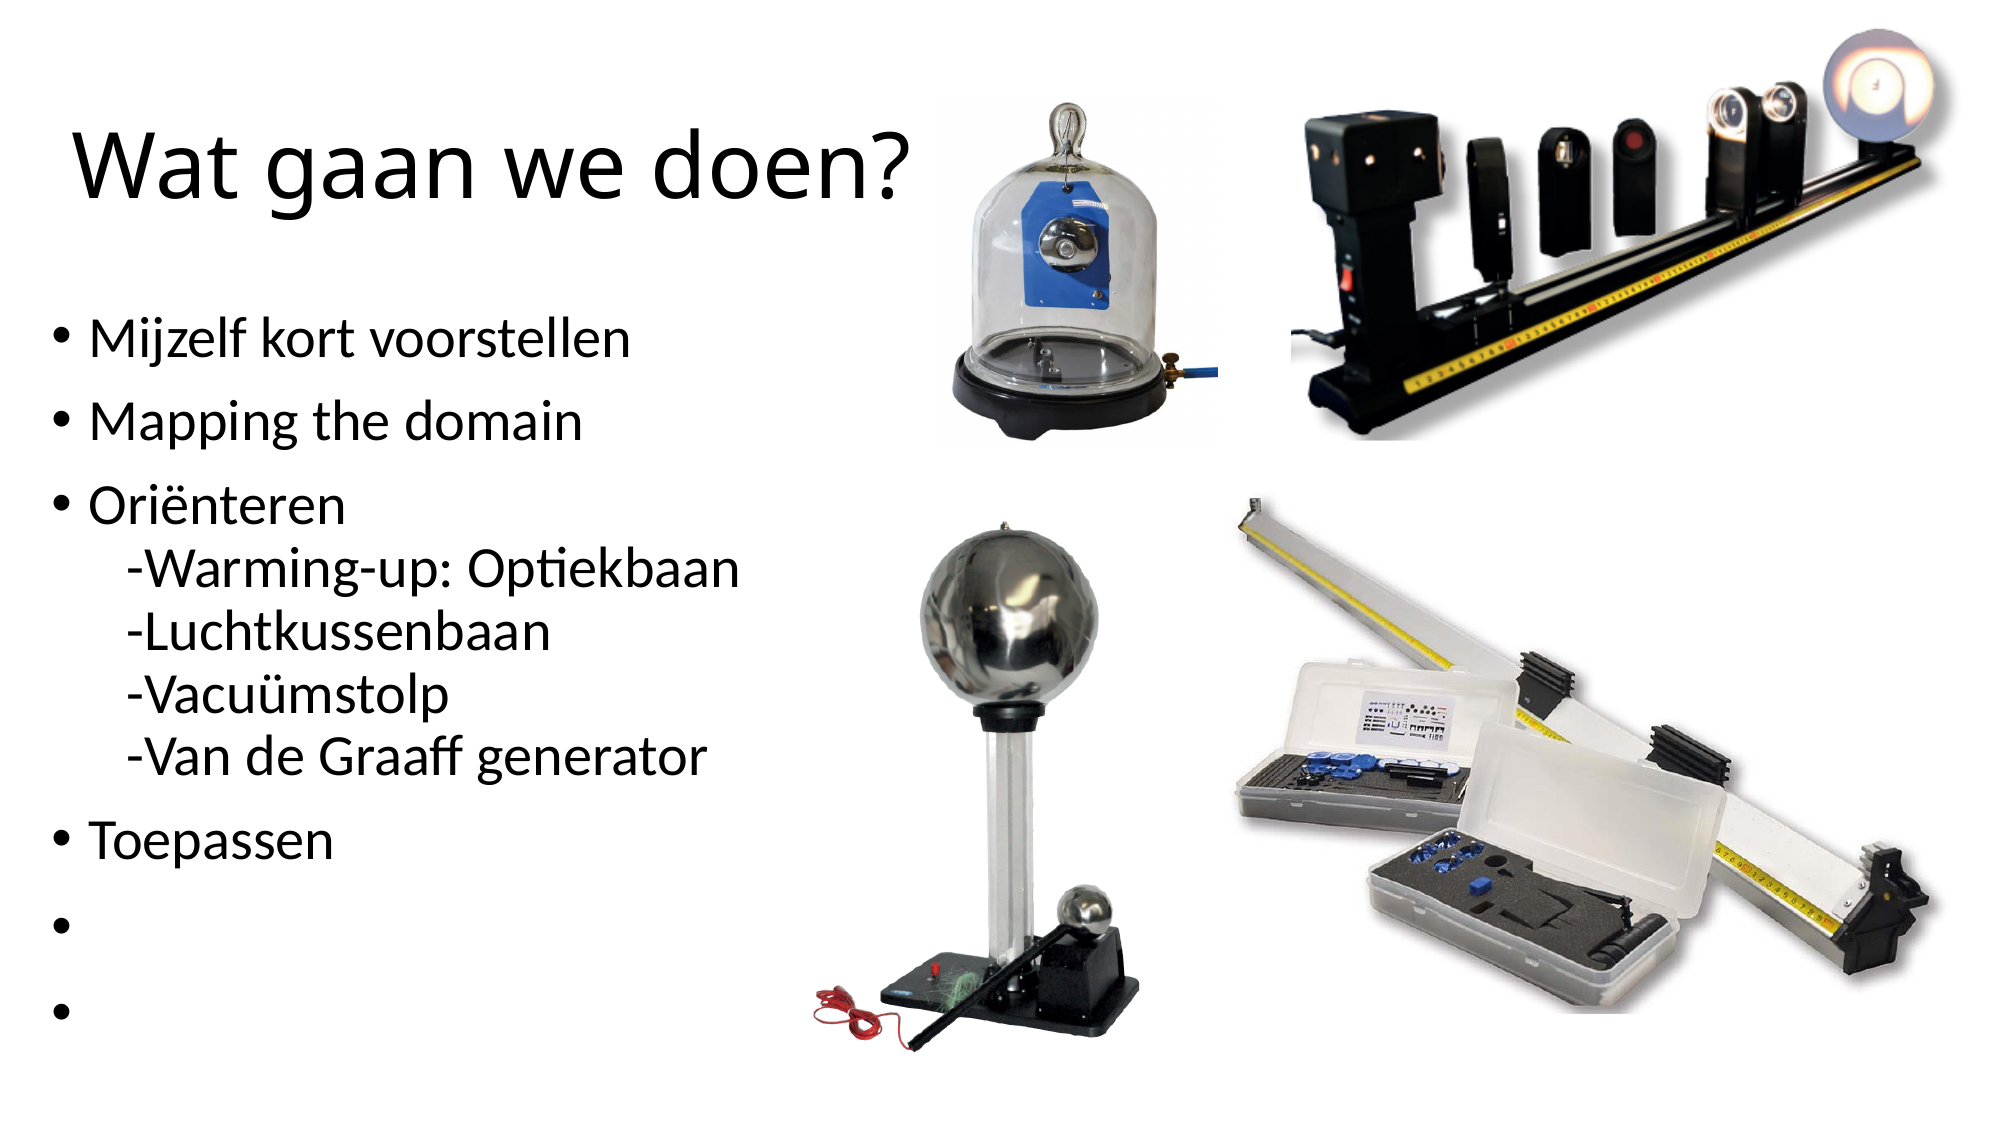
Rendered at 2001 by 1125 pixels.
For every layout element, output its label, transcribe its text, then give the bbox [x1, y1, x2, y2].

picture [1188, 489, 1975, 1014]
picture [805, 505, 1157, 1059]
picture [933, 91, 1218, 444]
list Mijzelf kort voorstellen Mapping the domain Oriënteren -Warming-up: Optiekbaan -Luchtkussenbaan -Vacuümstolp -Van de Graaff generator Toepassen [36, 299, 1863, 1014]
picture [1291, 12, 1964, 444]
title Wat gaan we doen? [56, 59, 1291, 278]
